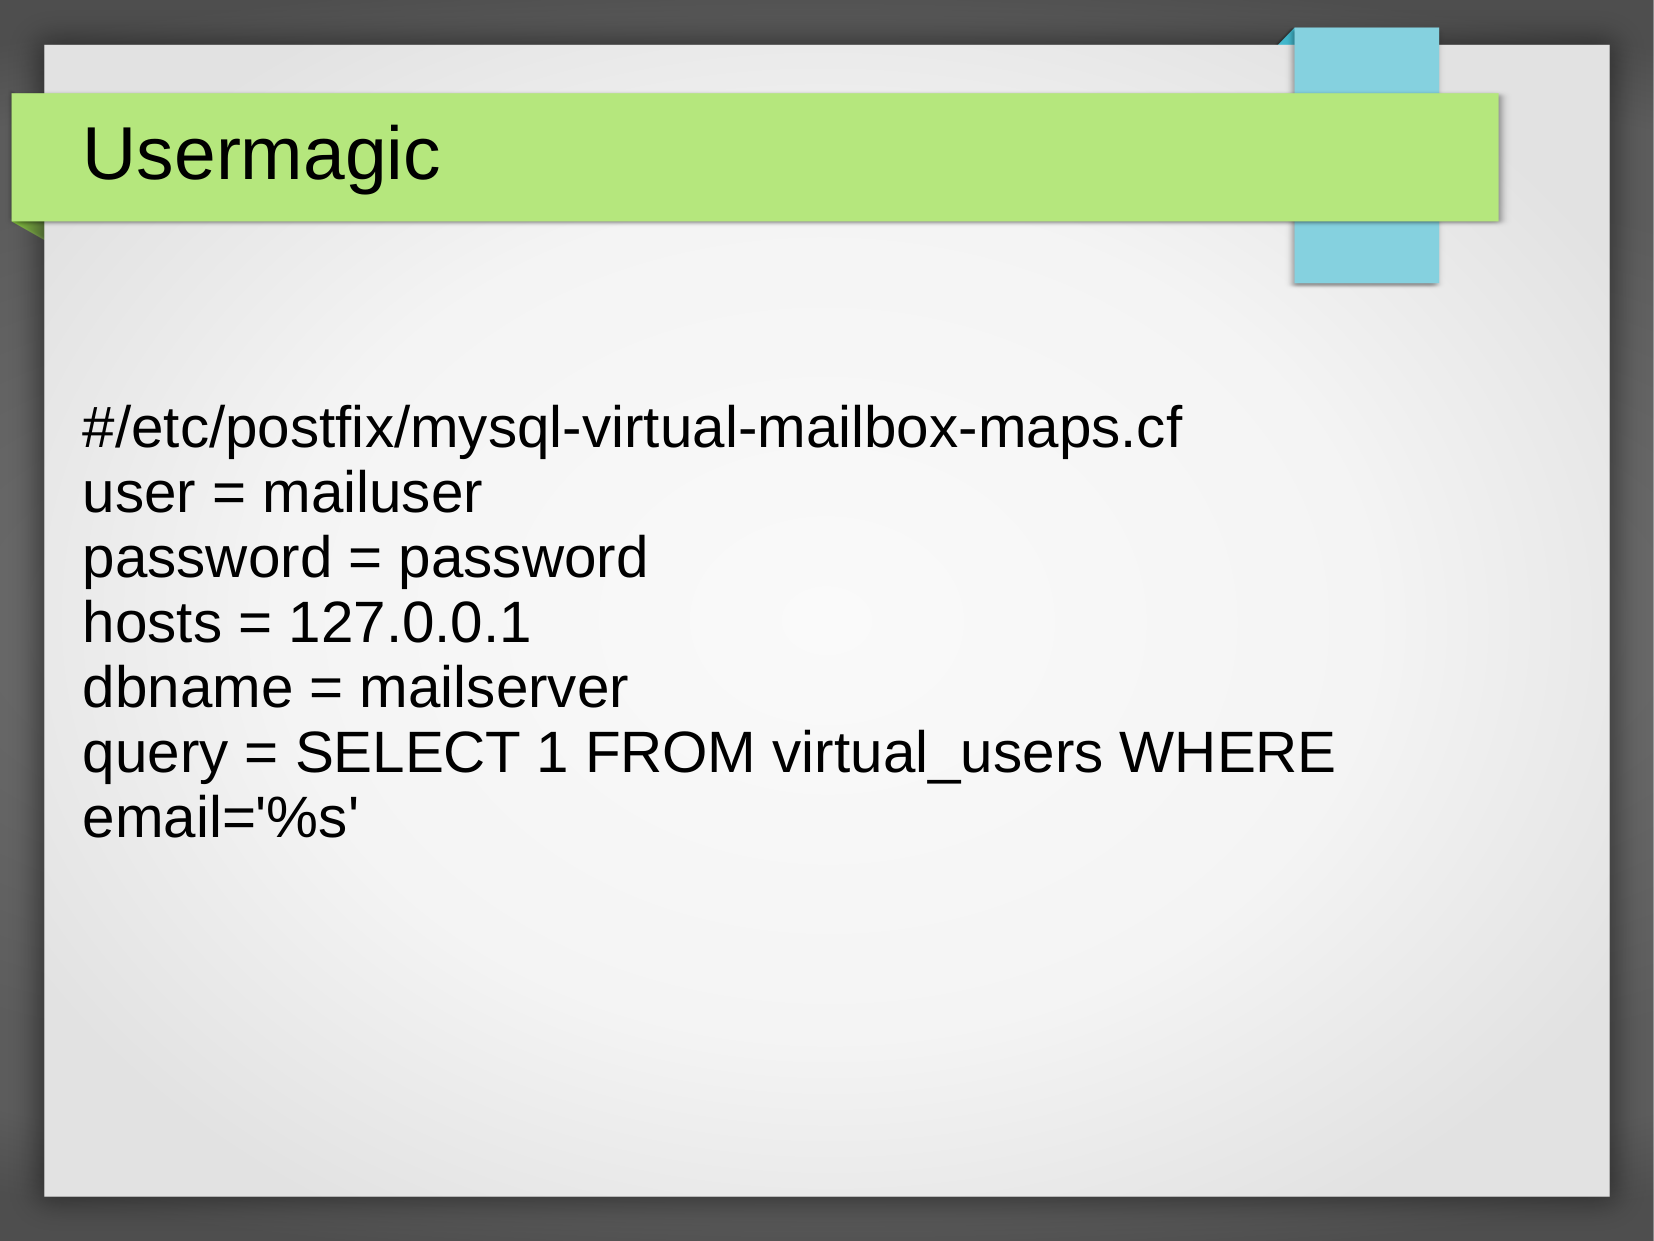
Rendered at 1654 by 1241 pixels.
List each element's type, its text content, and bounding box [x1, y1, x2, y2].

subtitle #/etc/postfix/mysql-virtual-mailbox-maps.cf user = mailuser password = password hosts = 127.0.0.1 dbname = mailserver query = SELECT 1 FROM virtual_users WHERE email='%s' [82, 295, 1571, 1015]
title Usermagic [82, 94, 1264, 213]
picture [0, 0, 1654, 1241]
